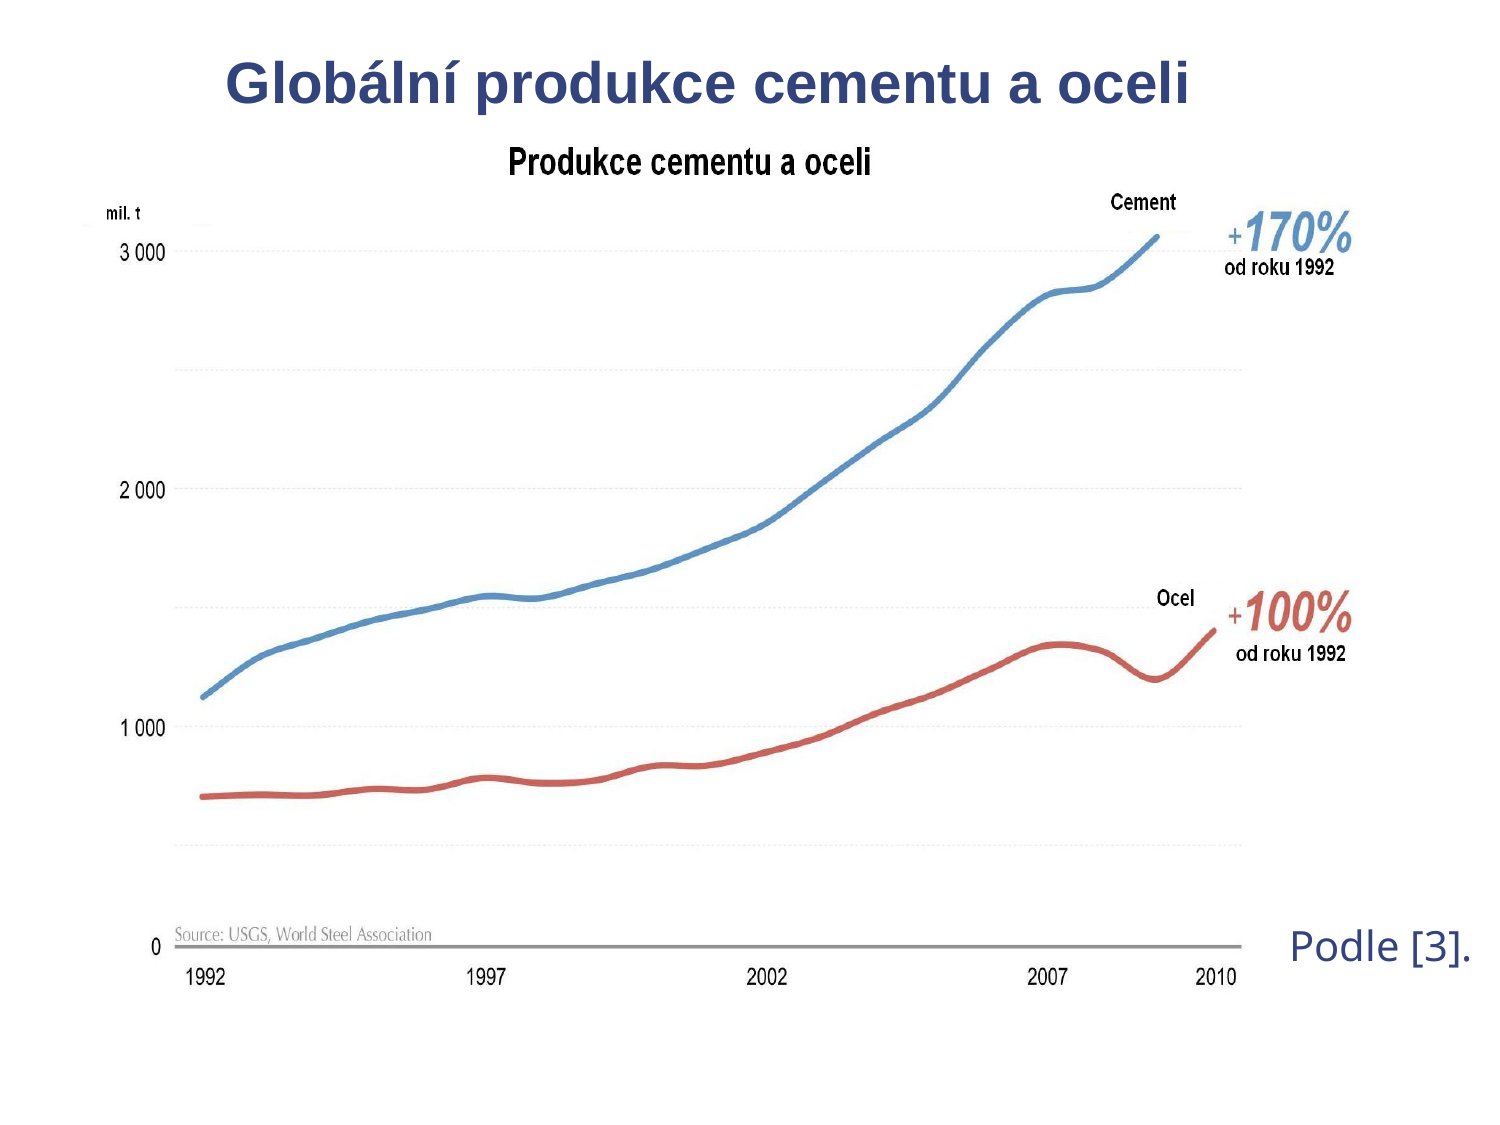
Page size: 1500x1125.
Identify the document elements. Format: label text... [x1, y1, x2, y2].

text_box Globální produkce cementu a oceli [194, 37, 1223, 123]
picture [37, 112, 1426, 1071]
text_box Podle [3]. [1262, 912, 1500, 978]
